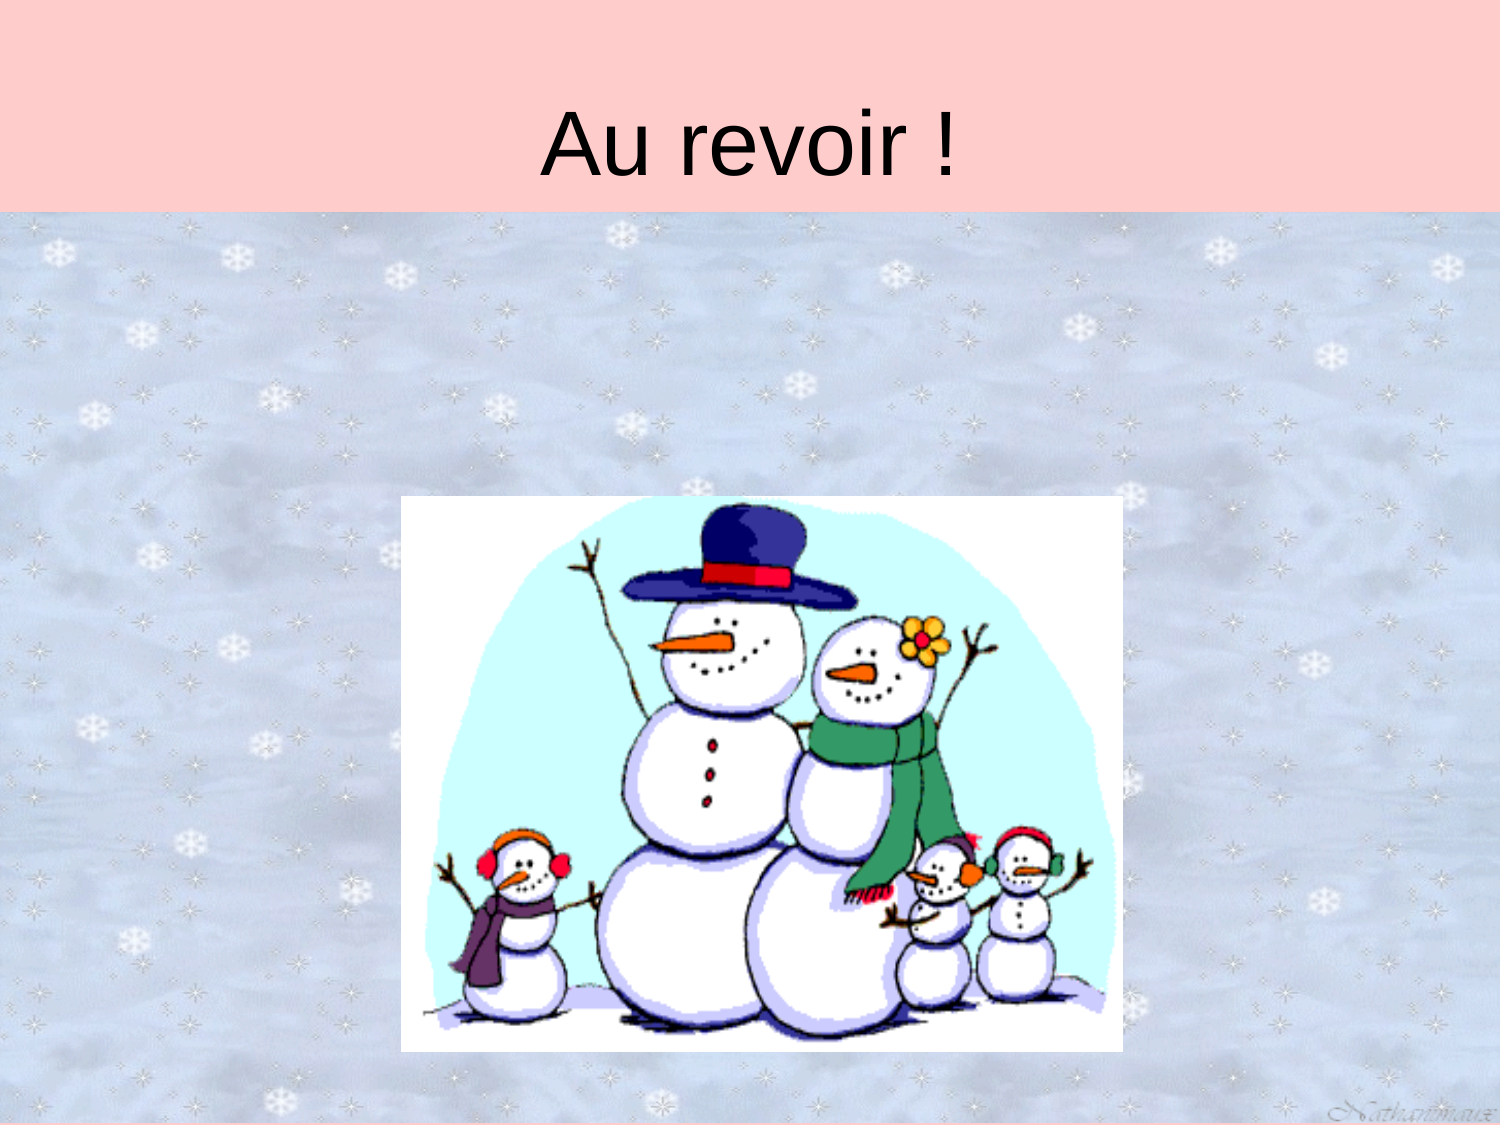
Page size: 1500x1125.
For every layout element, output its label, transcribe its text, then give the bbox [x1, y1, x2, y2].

picture [0, 212, 1500, 1124]
title Au revoir ! [75, 21, 1426, 212]
